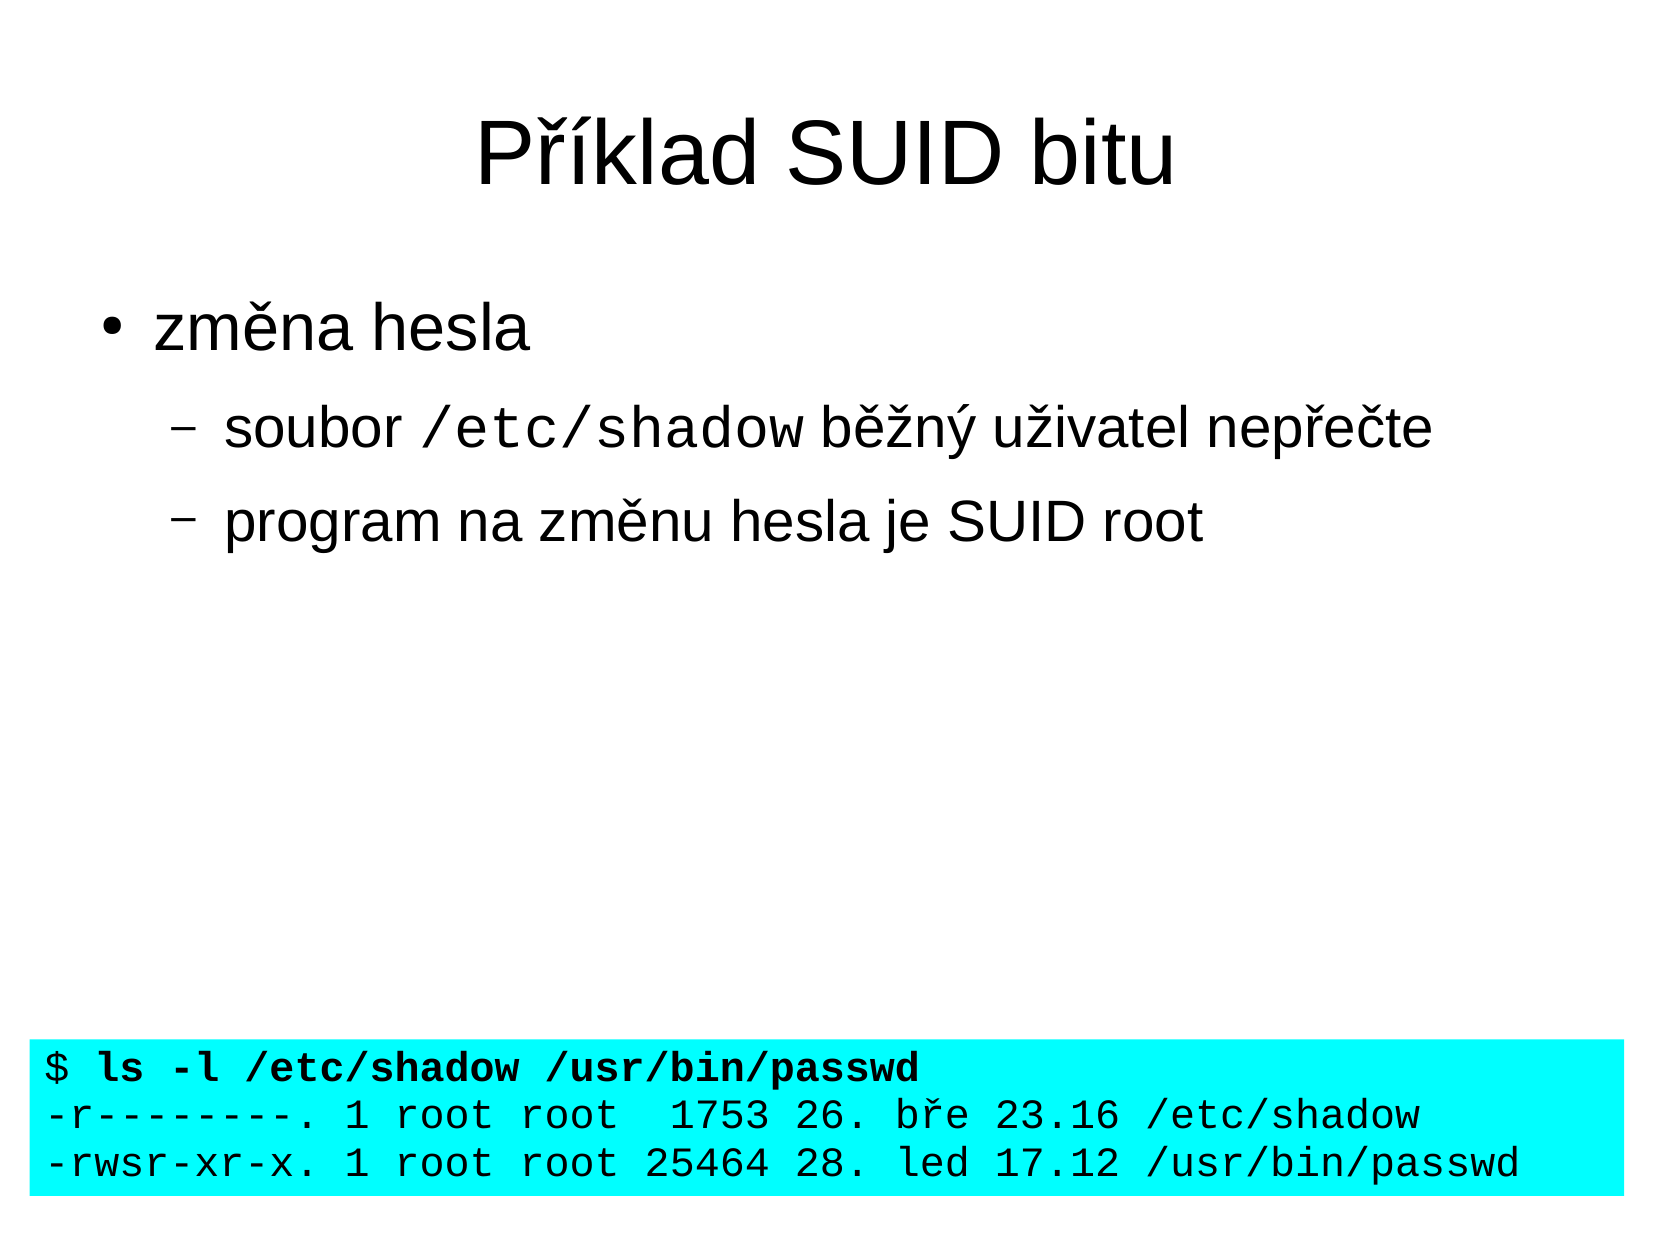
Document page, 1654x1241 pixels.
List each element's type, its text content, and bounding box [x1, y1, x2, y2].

text_box $ ls -l /etc/shadow /usr/bin/passwd -r--------. 1 root root 1753 26. bře 23.16 /etc/shadow -rwsr-xr-x. 1 root root 25464 28. led 17.12 /usr/bin/passwd [29, 1039, 1625, 1192]
list změna hesla soubor /etc/shadow běžný uživatel nepřečte program na změnu hesla je SUID root [82, 290, 1571, 1039]
title Příklad SUID bitu [82, 56, 1571, 250]
